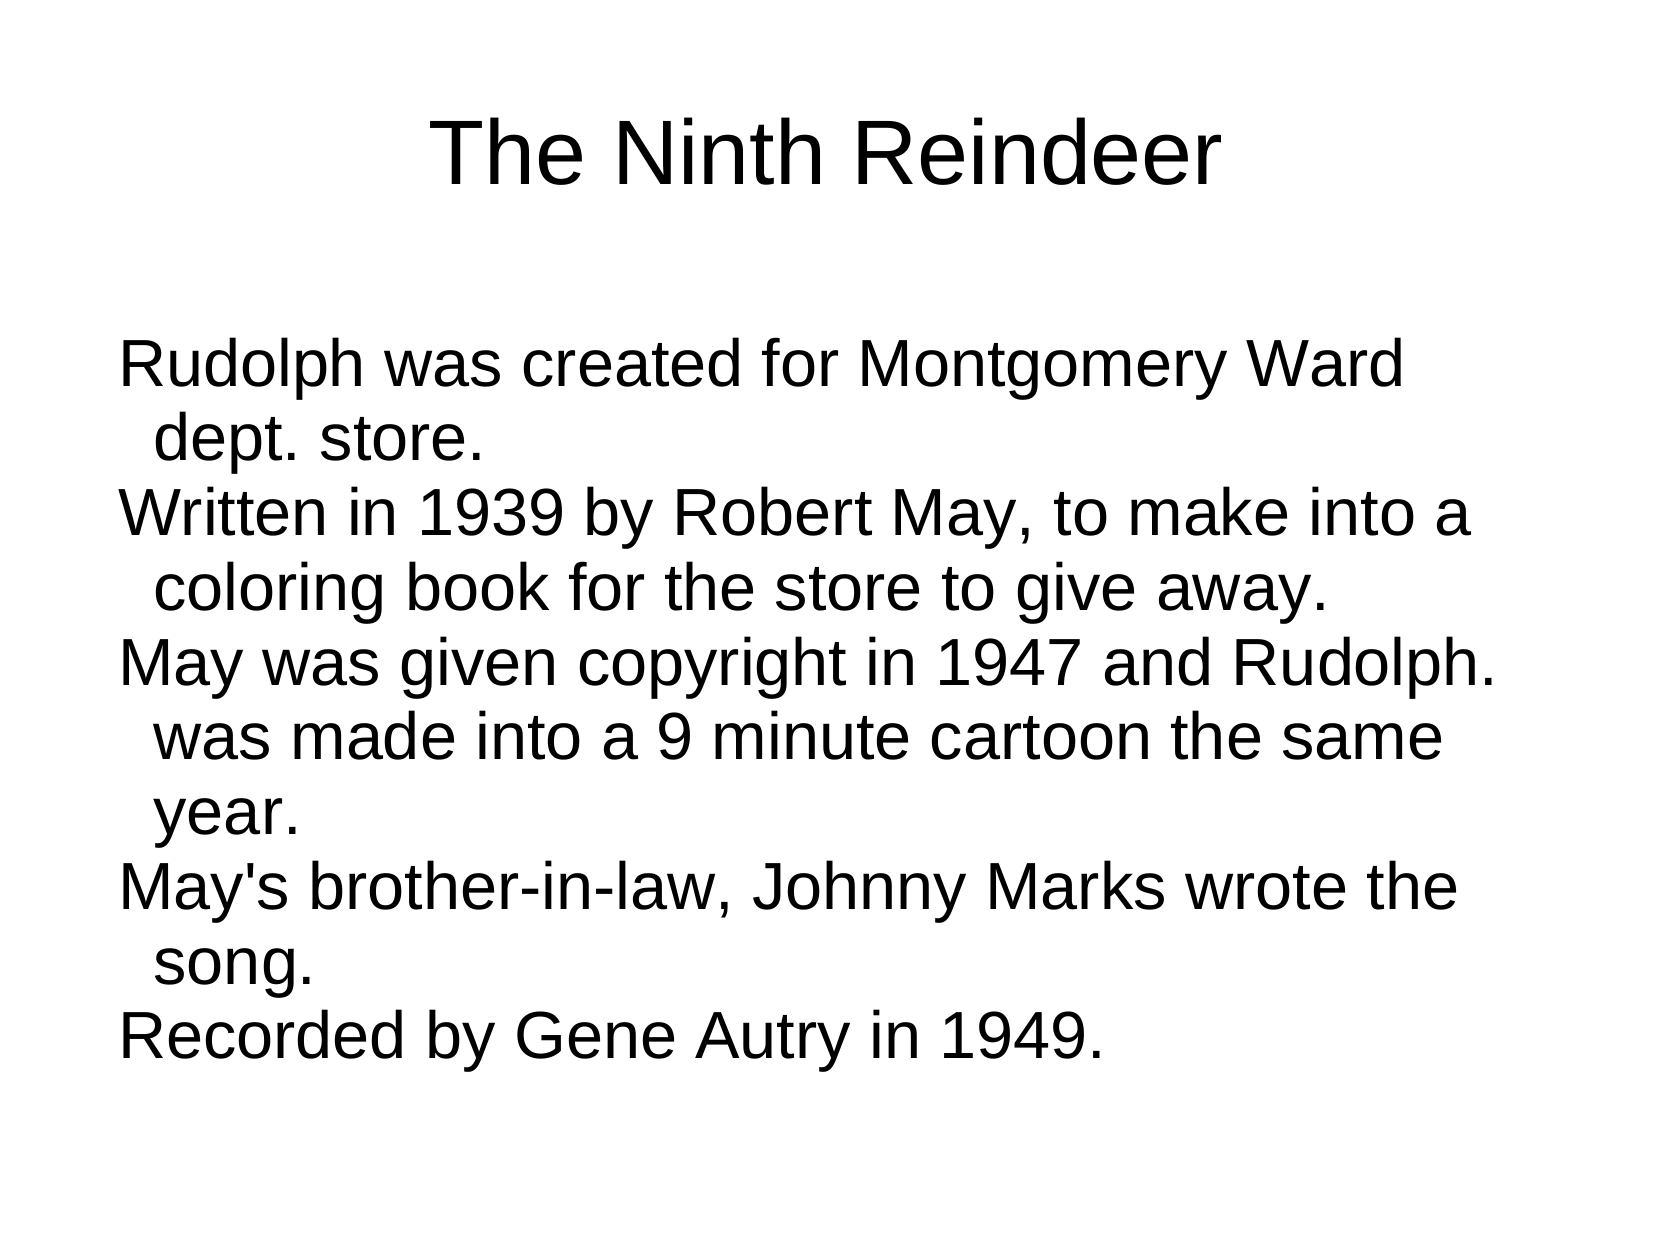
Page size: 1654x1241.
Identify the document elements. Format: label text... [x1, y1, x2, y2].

title The Ninth Reindeer [82, 49, 1571, 257]
subtitle Rudolph was created for Montgomery Ward dept. store. Written in 1939 by Robert May, to make into a coloring book for the store to give away. May was given copyright in 1947 and Rudolph. was made into a 9 minute cartoon the same year. May's brother-in-law, Johnny Marks wrote the song. Recorded by Gene Autry in 1949. [82, 290, 1571, 1109]
